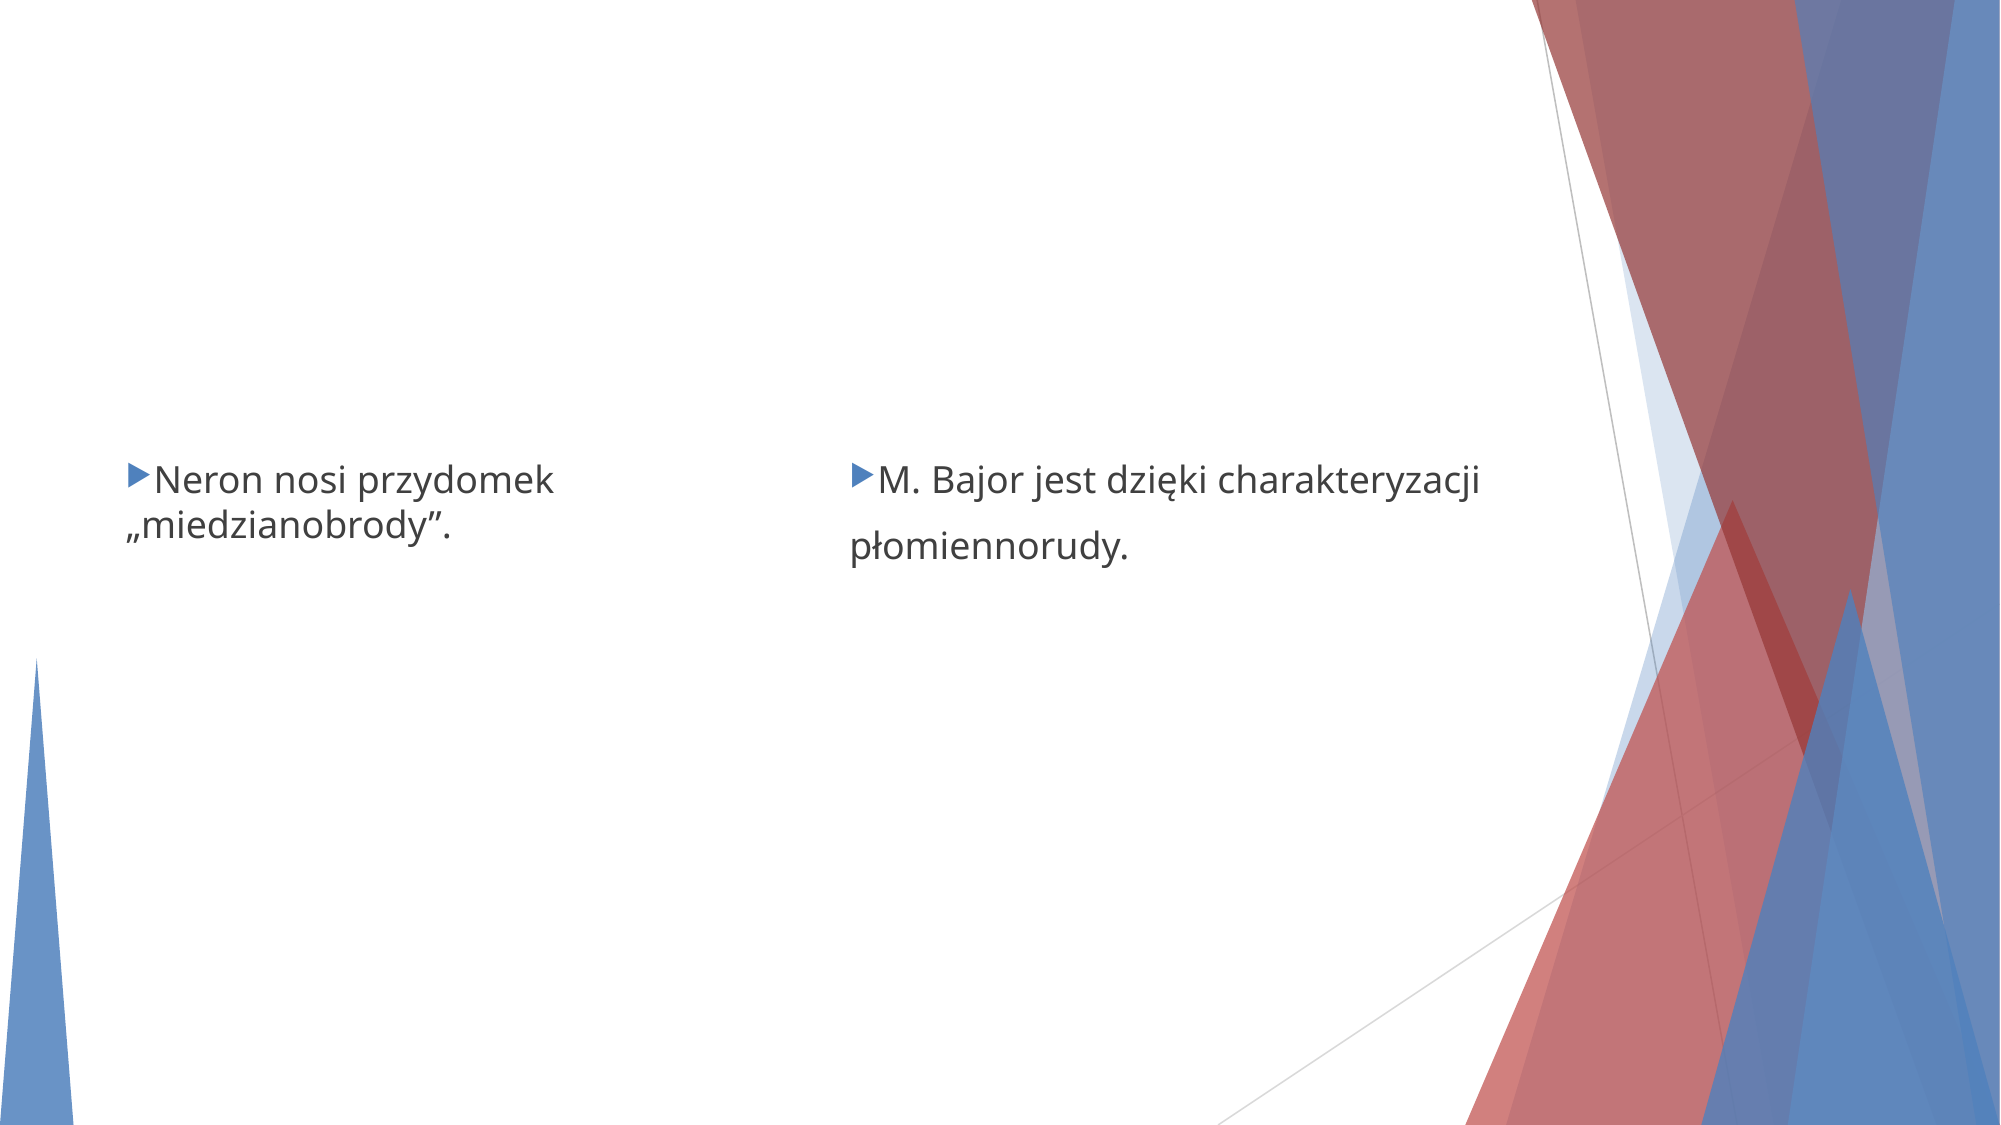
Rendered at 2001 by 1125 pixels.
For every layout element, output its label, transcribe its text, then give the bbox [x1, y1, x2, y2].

list Neron nosi przydomek „miedzianobrody”. [110, 448, 798, 991]
list M. Bajor jest dzięki charakteryzacji płomiennorudy. [834, 448, 1522, 991]
